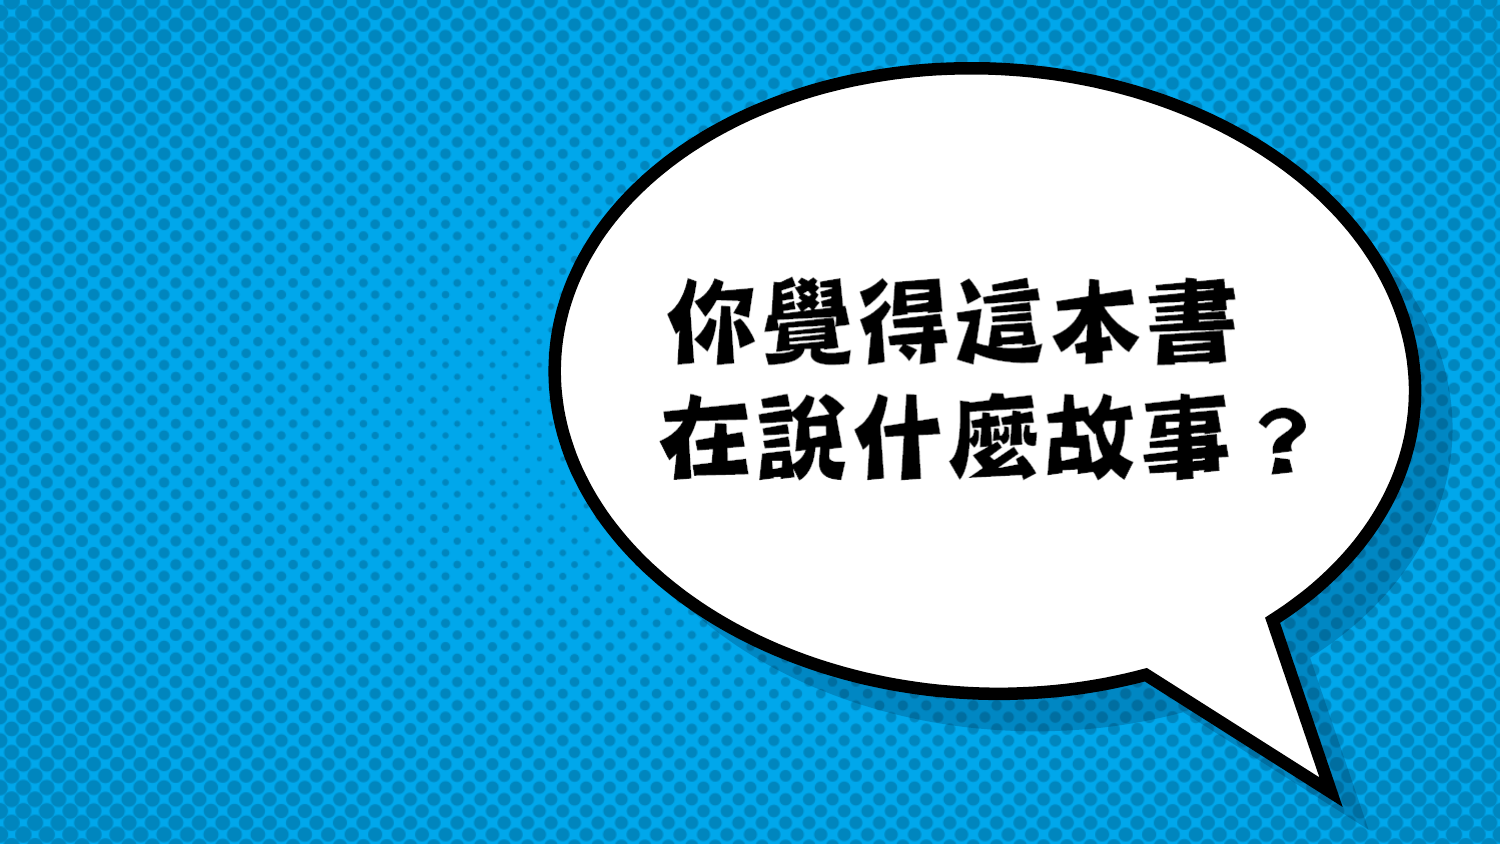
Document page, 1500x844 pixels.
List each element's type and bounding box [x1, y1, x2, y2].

picture [599, 229, 1388, 505]
